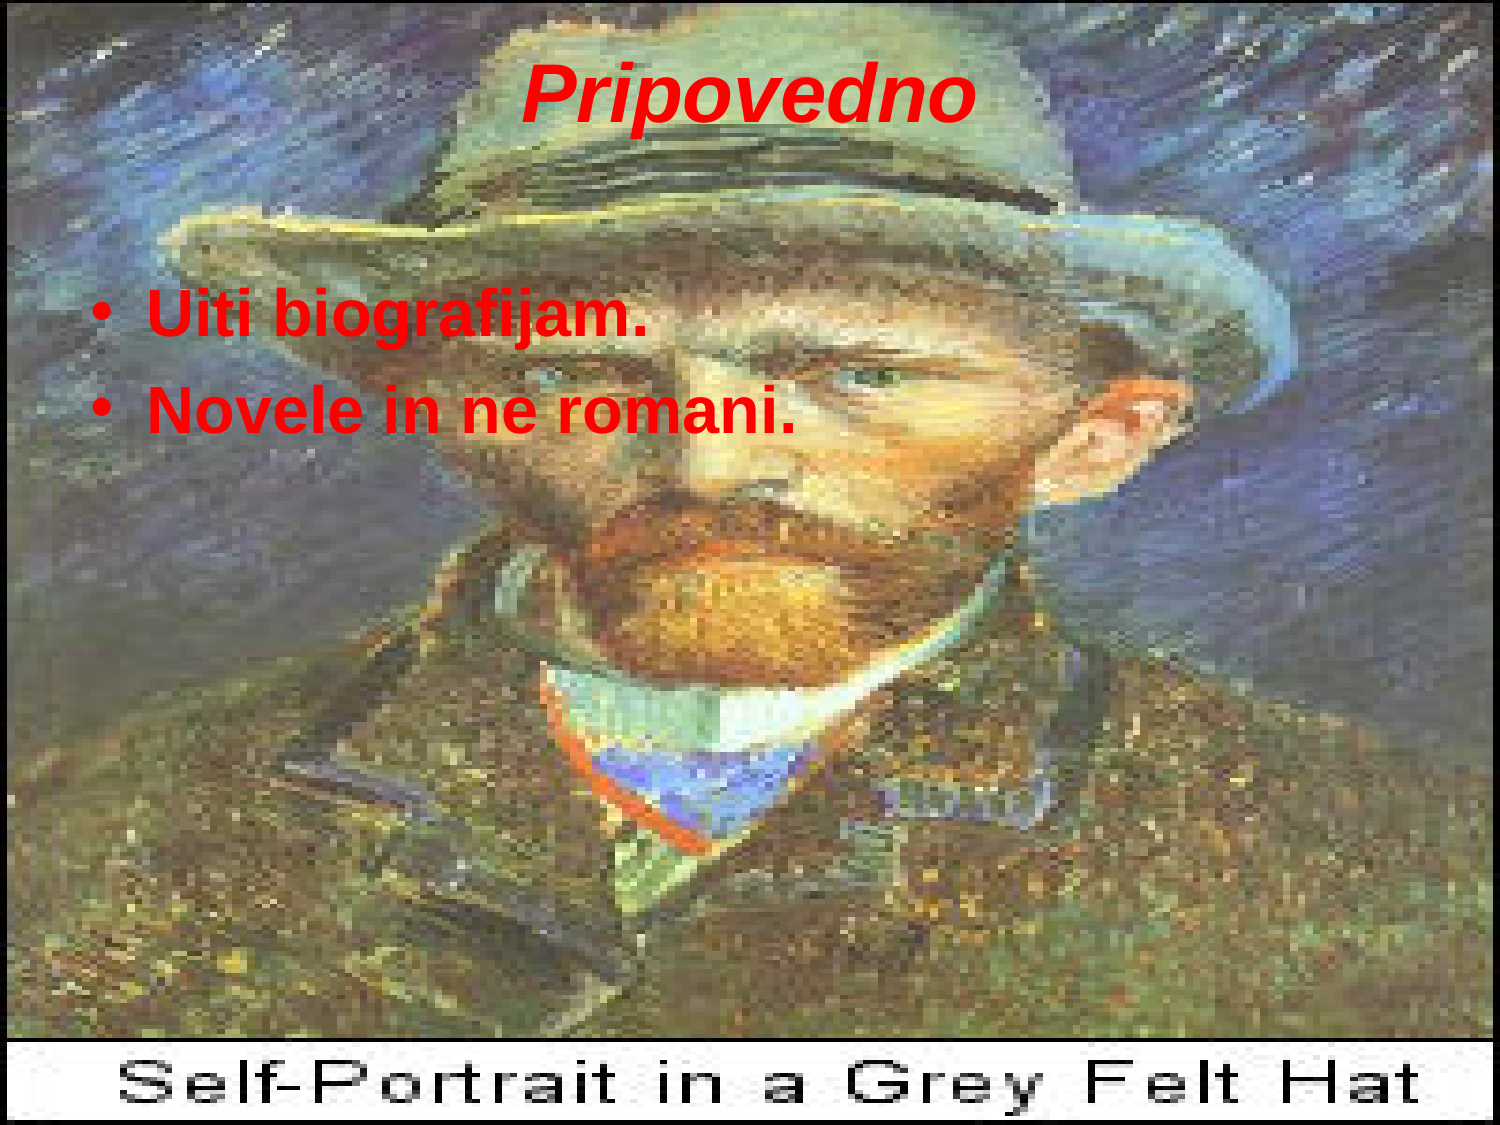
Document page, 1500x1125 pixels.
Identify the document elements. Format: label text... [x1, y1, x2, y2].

list Uiti biografijam. Novele in ne romani. [75, 262, 1426, 1006]
title Pripovedno [75, 31, 1426, 247]
picture [0, 0, 1500, 1125]
